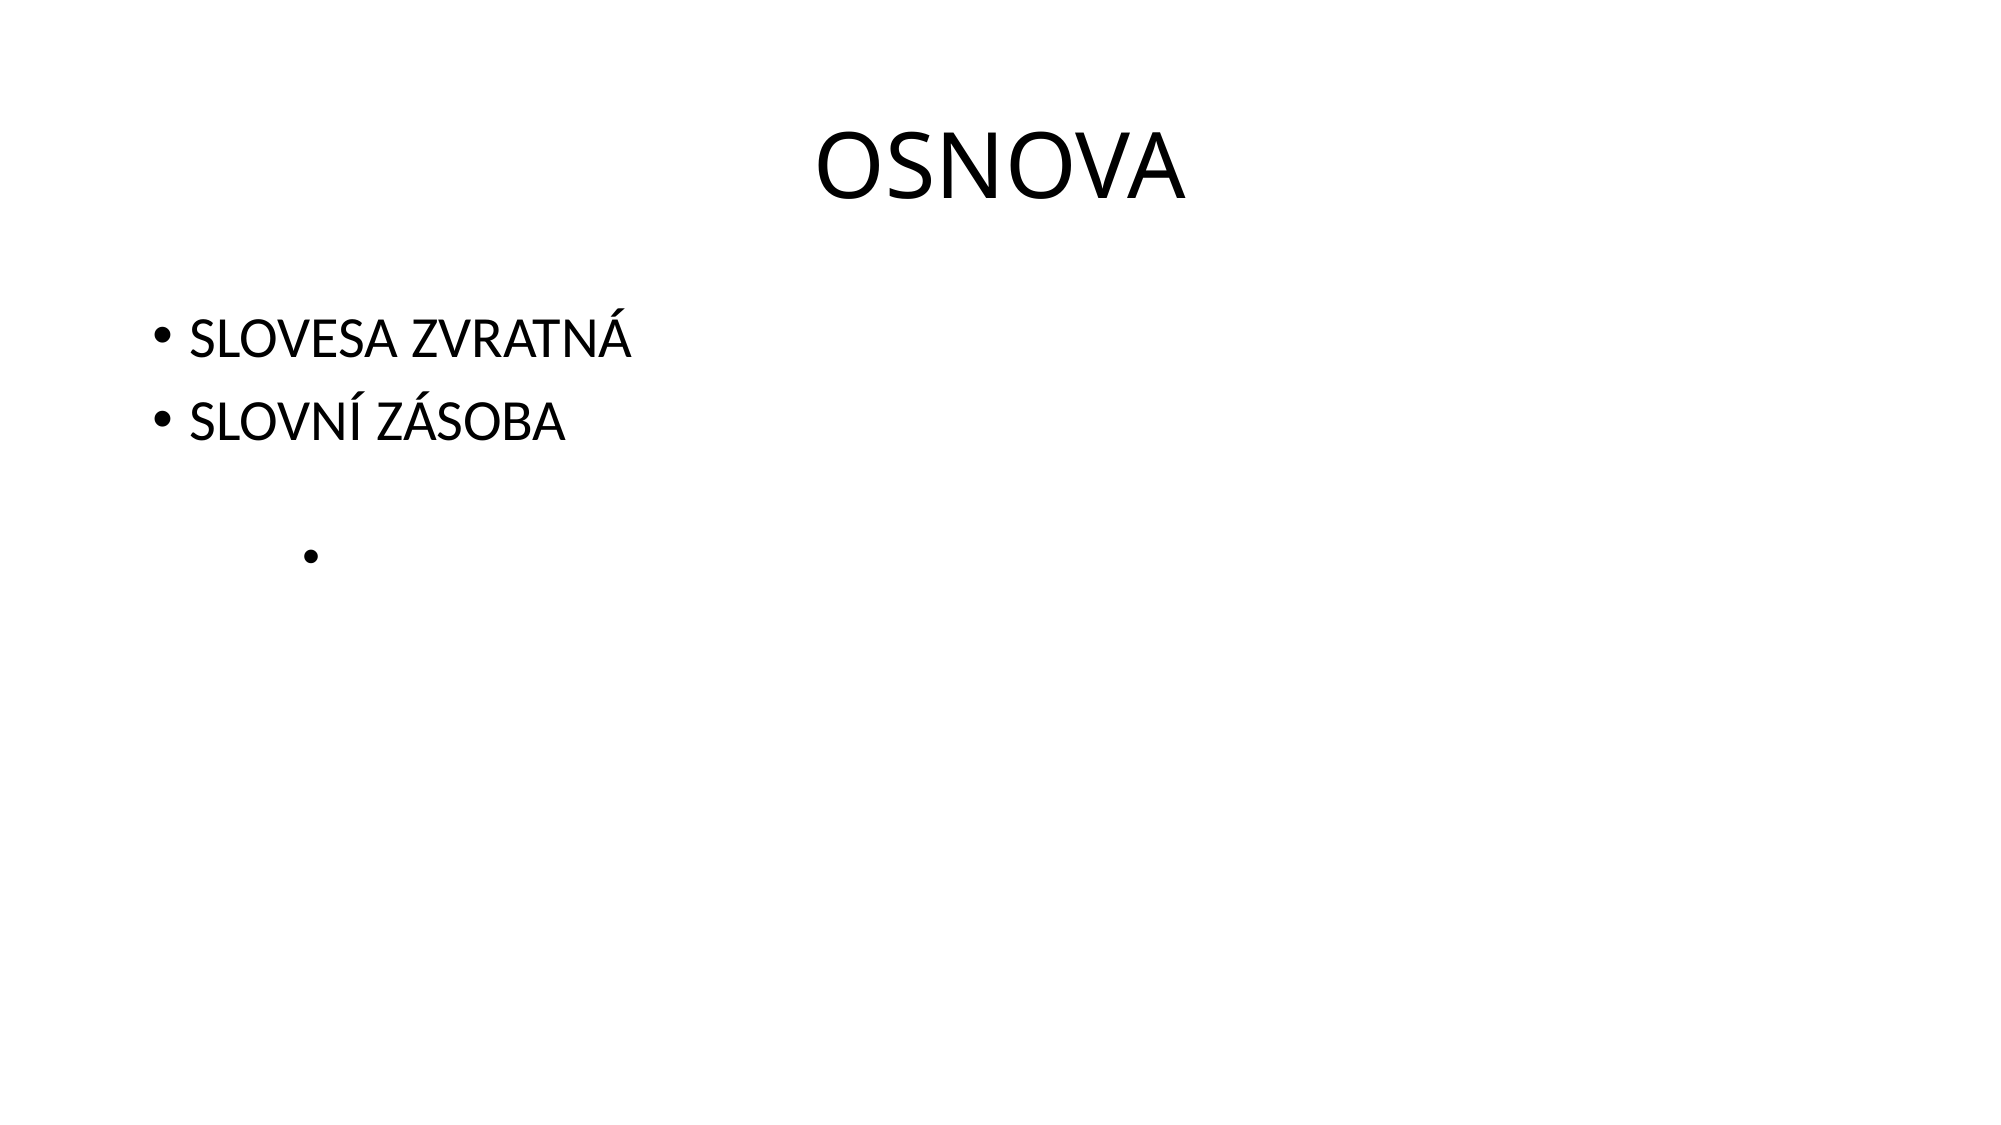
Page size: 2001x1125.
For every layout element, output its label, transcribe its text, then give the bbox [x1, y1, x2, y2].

title OSNOVA [137, 59, 1863, 278]
list SLOVESA ZVRATNÁ SLOVNÍ ZÁSOBA [137, 299, 1863, 1014]
